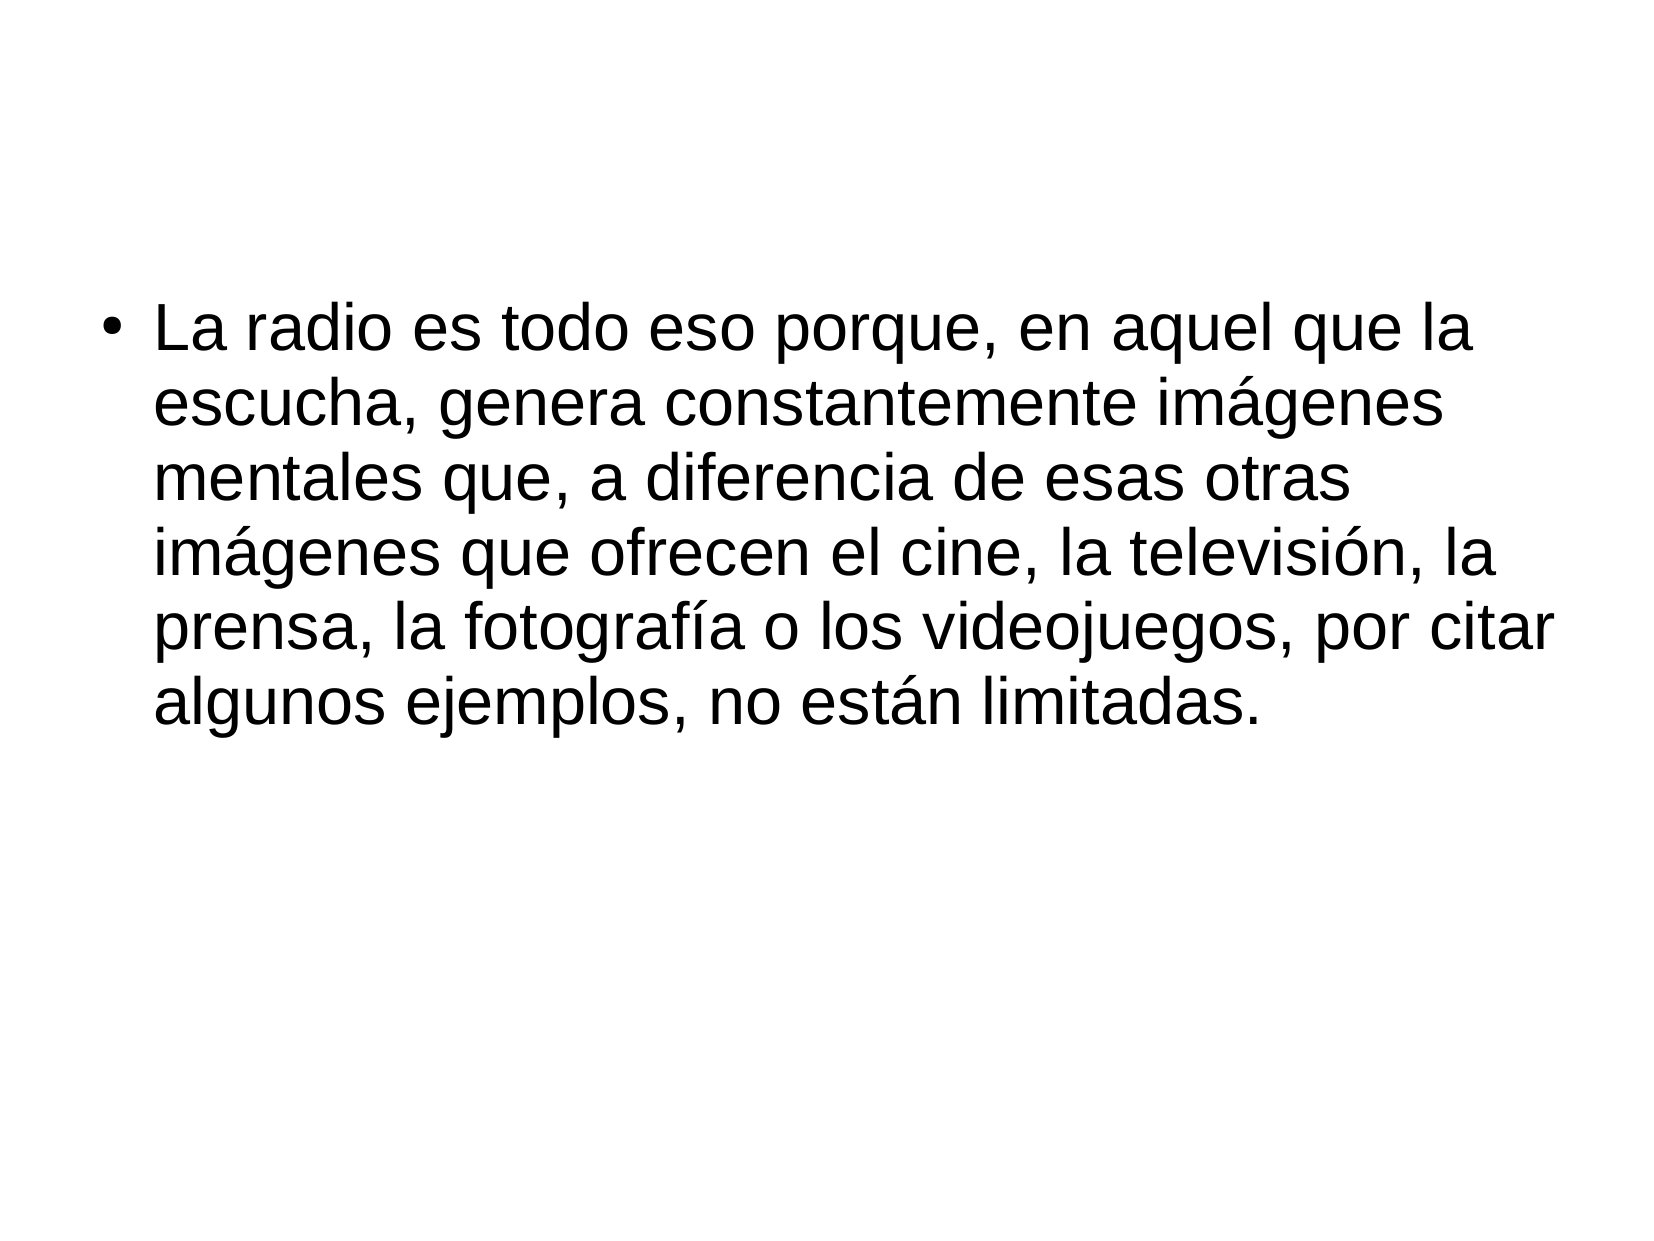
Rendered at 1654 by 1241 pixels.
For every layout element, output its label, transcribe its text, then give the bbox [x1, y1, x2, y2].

list La radio es todo eso porque, en aquel que la escucha, genera constantemente imágenes mentales que, a diferencia de esas otras imágenes que ofrecen el cine, la televisión, la prensa, la fotografía o los videojuegos, por citar algunos ejemplos, no están limitadas. [82, 290, 1571, 1109]
